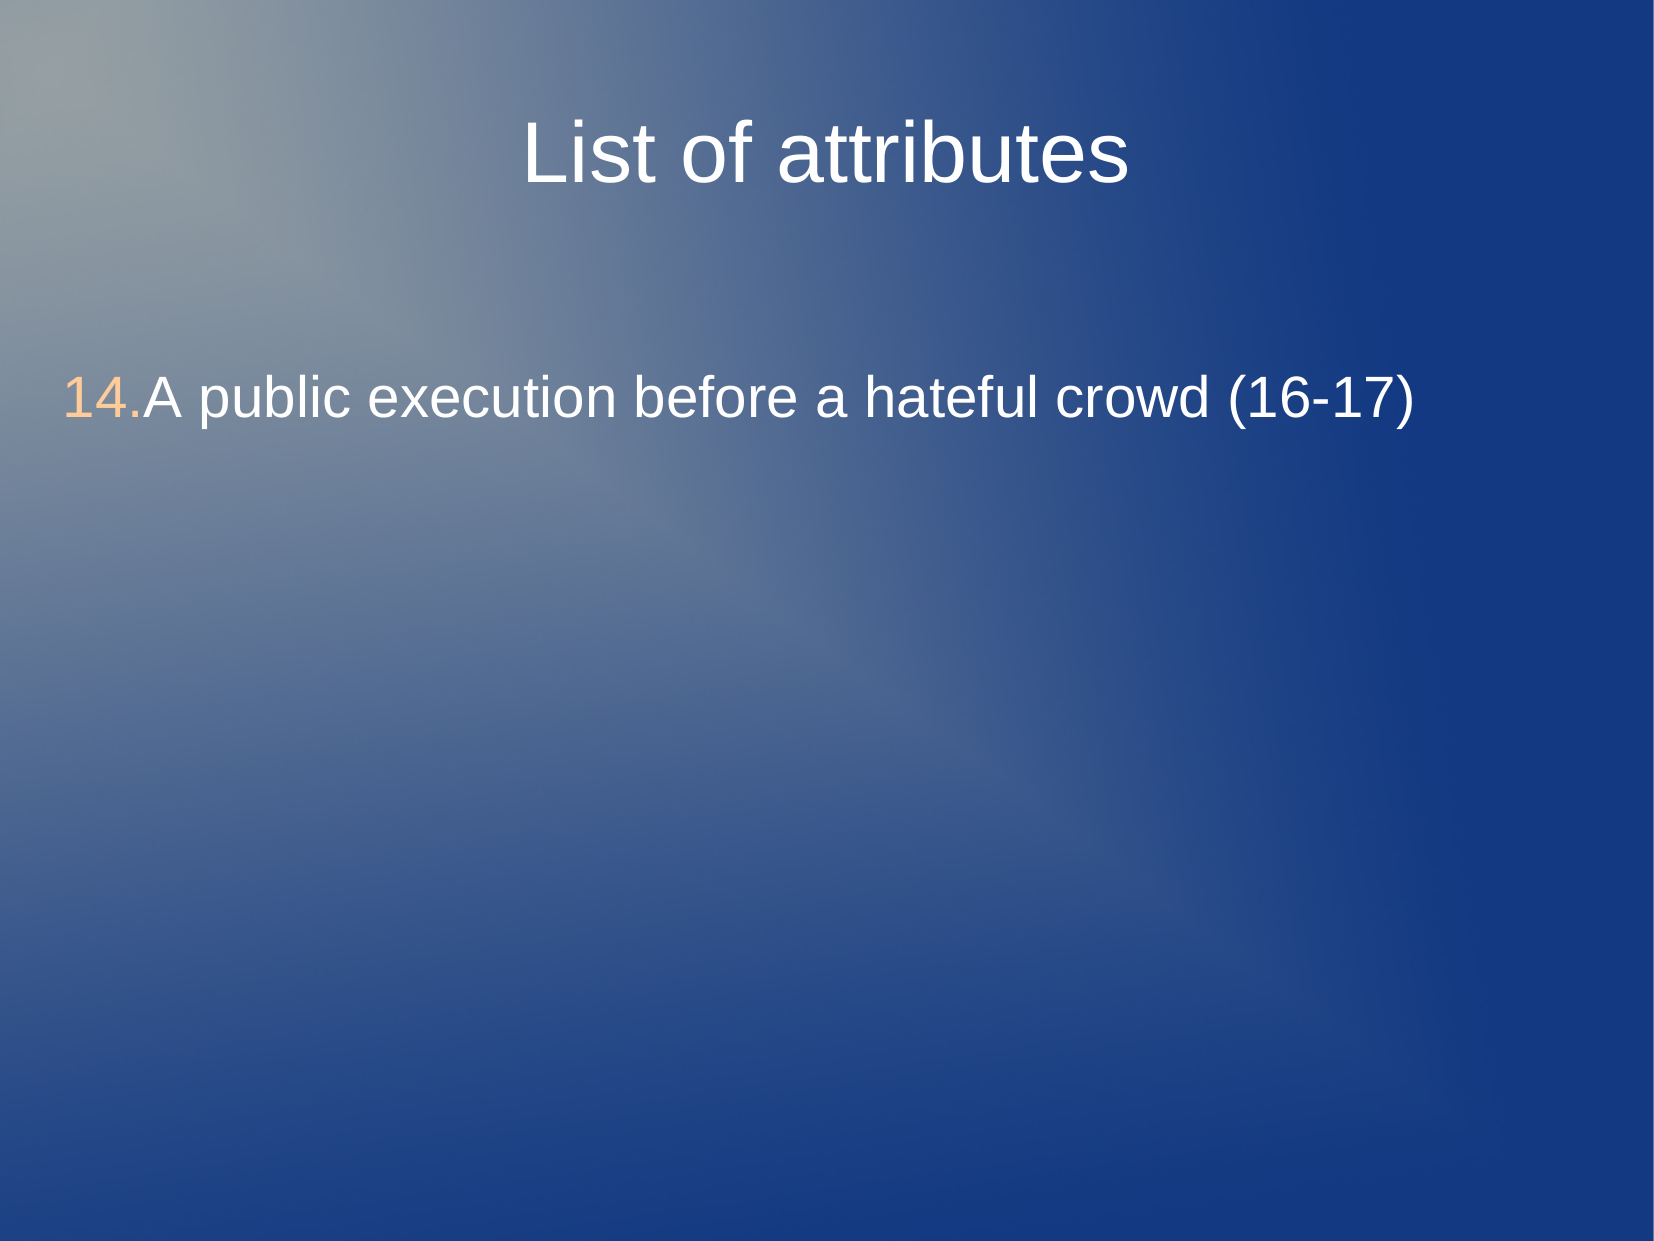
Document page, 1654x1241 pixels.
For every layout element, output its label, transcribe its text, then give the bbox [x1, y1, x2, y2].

picture [0, 0, 1654, 1241]
list A public execution before a hateful crowd (16-17) [45, 270, 1534, 1089]
title List of attributes [82, 49, 1571, 257]
